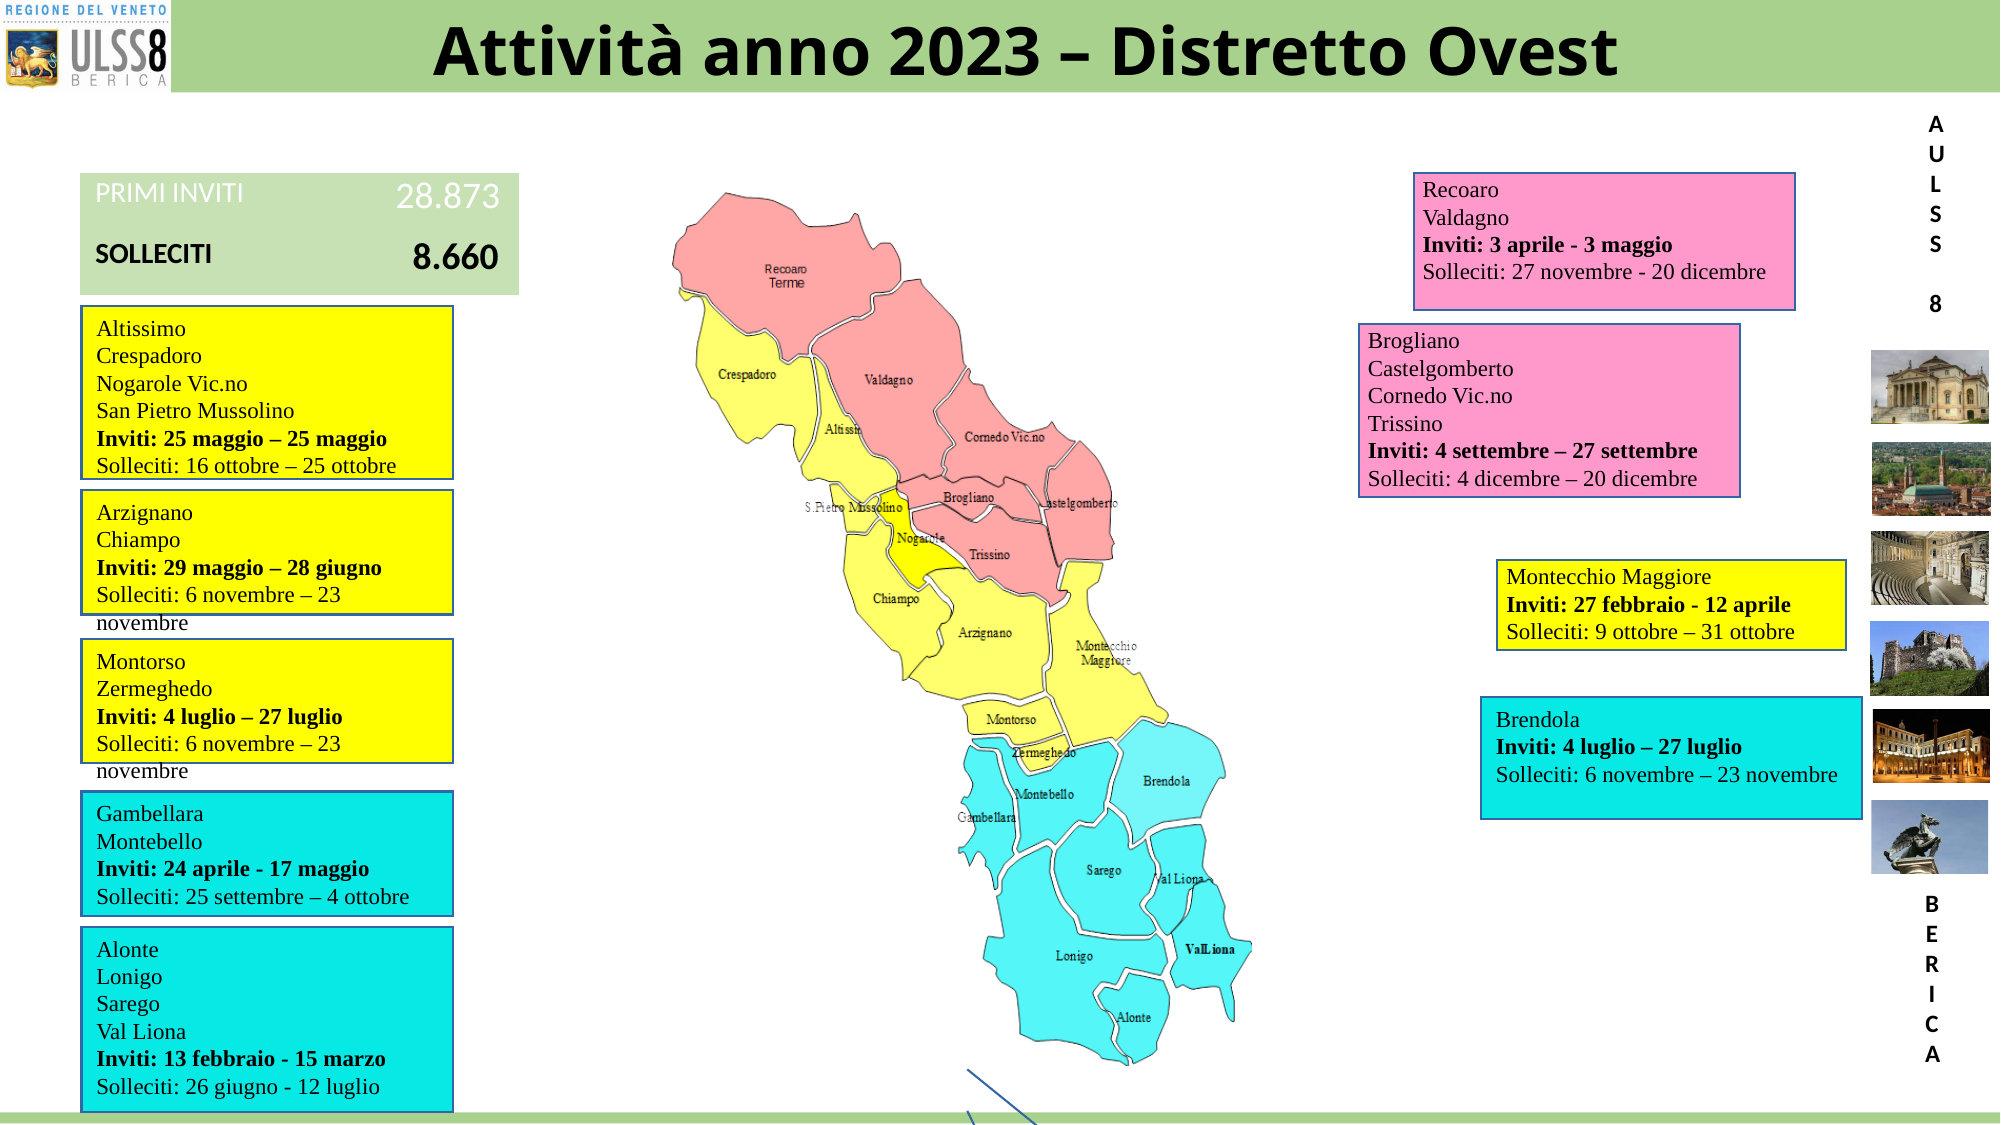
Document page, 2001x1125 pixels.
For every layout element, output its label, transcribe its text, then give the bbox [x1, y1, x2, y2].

picture [1871, 350, 1989, 424]
text_box Altissimo Crespadoro Nogarole Vic.no San Pietro Mussolino Inviti: 25 maggio – 25 maggio Solleciti: 16 ottobre – 25 ottobre [81, 306, 453, 479]
text_box Brendola Inviti: 4 luglio – 27 luglio Solleciti: 6 novembre – 23 novembre [1481, 697, 1862, 819]
picture [672, 192, 1252, 1066]
table_cell 8.660 [381, 234, 519, 295]
title Attività anno 2023 – Distretto Ovest [181, 10, 1873, 86]
text_box Recoaro Valdagno Inviti: 3 aprile - 3 maggio Solleciti: 27 novembre - 20 dicembre [1414, 173, 1795, 310]
picture [1872, 442, 1991, 516]
text_box Gambellara Montebello Inviti: 24 aprile - 17 maggio Solleciti: 25 settembre – 4 ottobre [81, 792, 453, 916]
picture [1871, 531, 1989, 605]
text_box Montorso Zermeghedo Inviti: 4 luglio – 27 luglio Solleciti: 6 novembre – 23 novembre [81, 639, 453, 763]
picture [1871, 800, 1989, 874]
table_header 28.873 [381, 173, 519, 234]
picture [1872, 709, 1990, 783]
text_box Brogliano Castelgomberto Cornedo Vic.no Trissino Inviti: 4 settembre – 27 settembre Solleciti: 4 dicembre – 20 dicembre [1359, 324, 1740, 497]
table_cell SOLLECITI [80, 234, 381, 295]
text_box Arzignano Chiampo Inviti: 29 maggio – 28 giugno Solleciti: 6 novembre – 23 novembre [81, 490, 453, 614]
text_box Alonte Lonigo Sarego Val Liona Inviti: 13 febbraio - 15 marzo Solleciti: 26 giugno - 12 luglio [81, 927, 453, 1112]
picture [0, 0, 171, 93]
table_header PRIMI INVITI [80, 173, 381, 234]
text_box Montecchio Maggiore Inviti: 27 febbraio - 12 aprile Solleciti: 9 ottobre – 31 ottobre [1497, 560, 1846, 650]
picture [1870, 621, 1989, 696]
